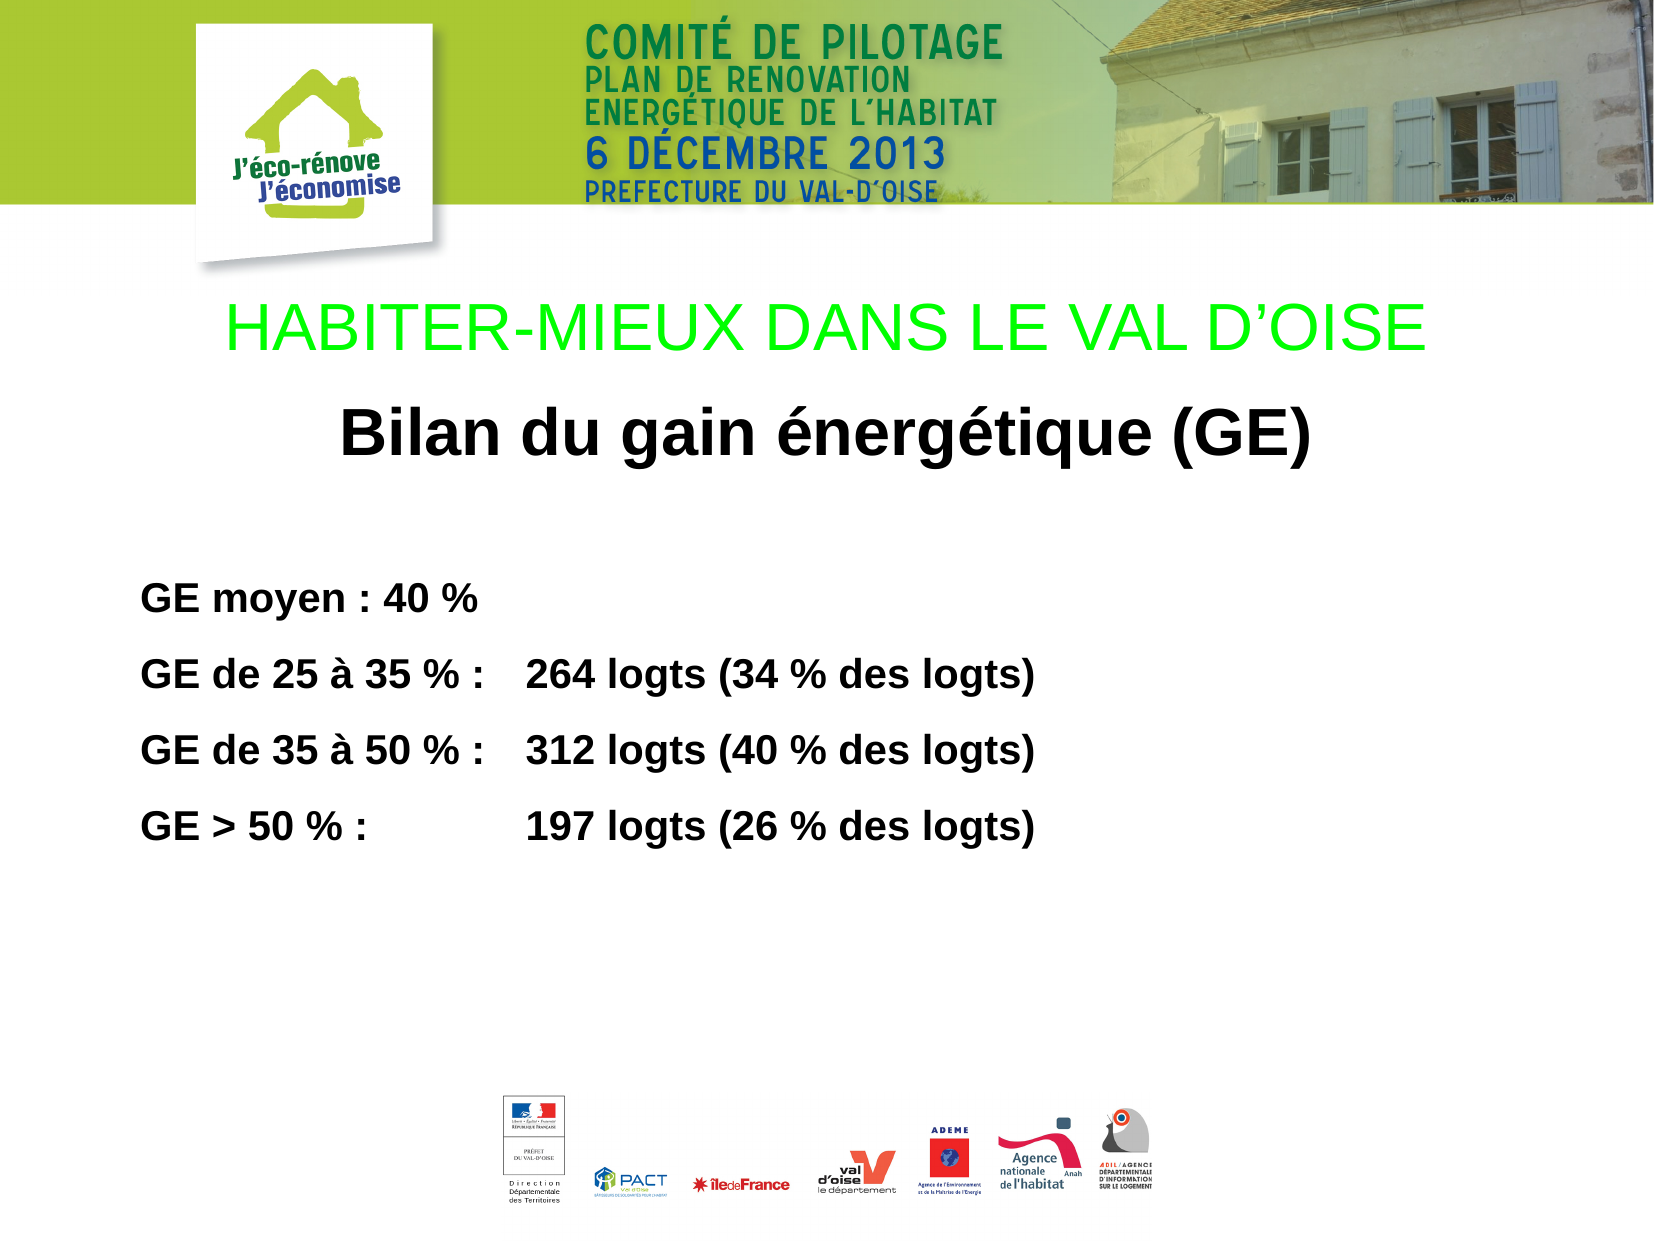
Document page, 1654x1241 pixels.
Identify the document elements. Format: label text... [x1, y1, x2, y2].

list HABITER-MIEUX DANS LE VAL D’OISE Bilan du gain énergétique (GE) GE moyen : 40 % GE de 25 à 35 % : 264 logts (34 % des logts) GE de 35 à 50 % : 312 logts (40 % des logts) GE > 50 % : 197 logts (26 % des logts) [82, 290, 1571, 1139]
